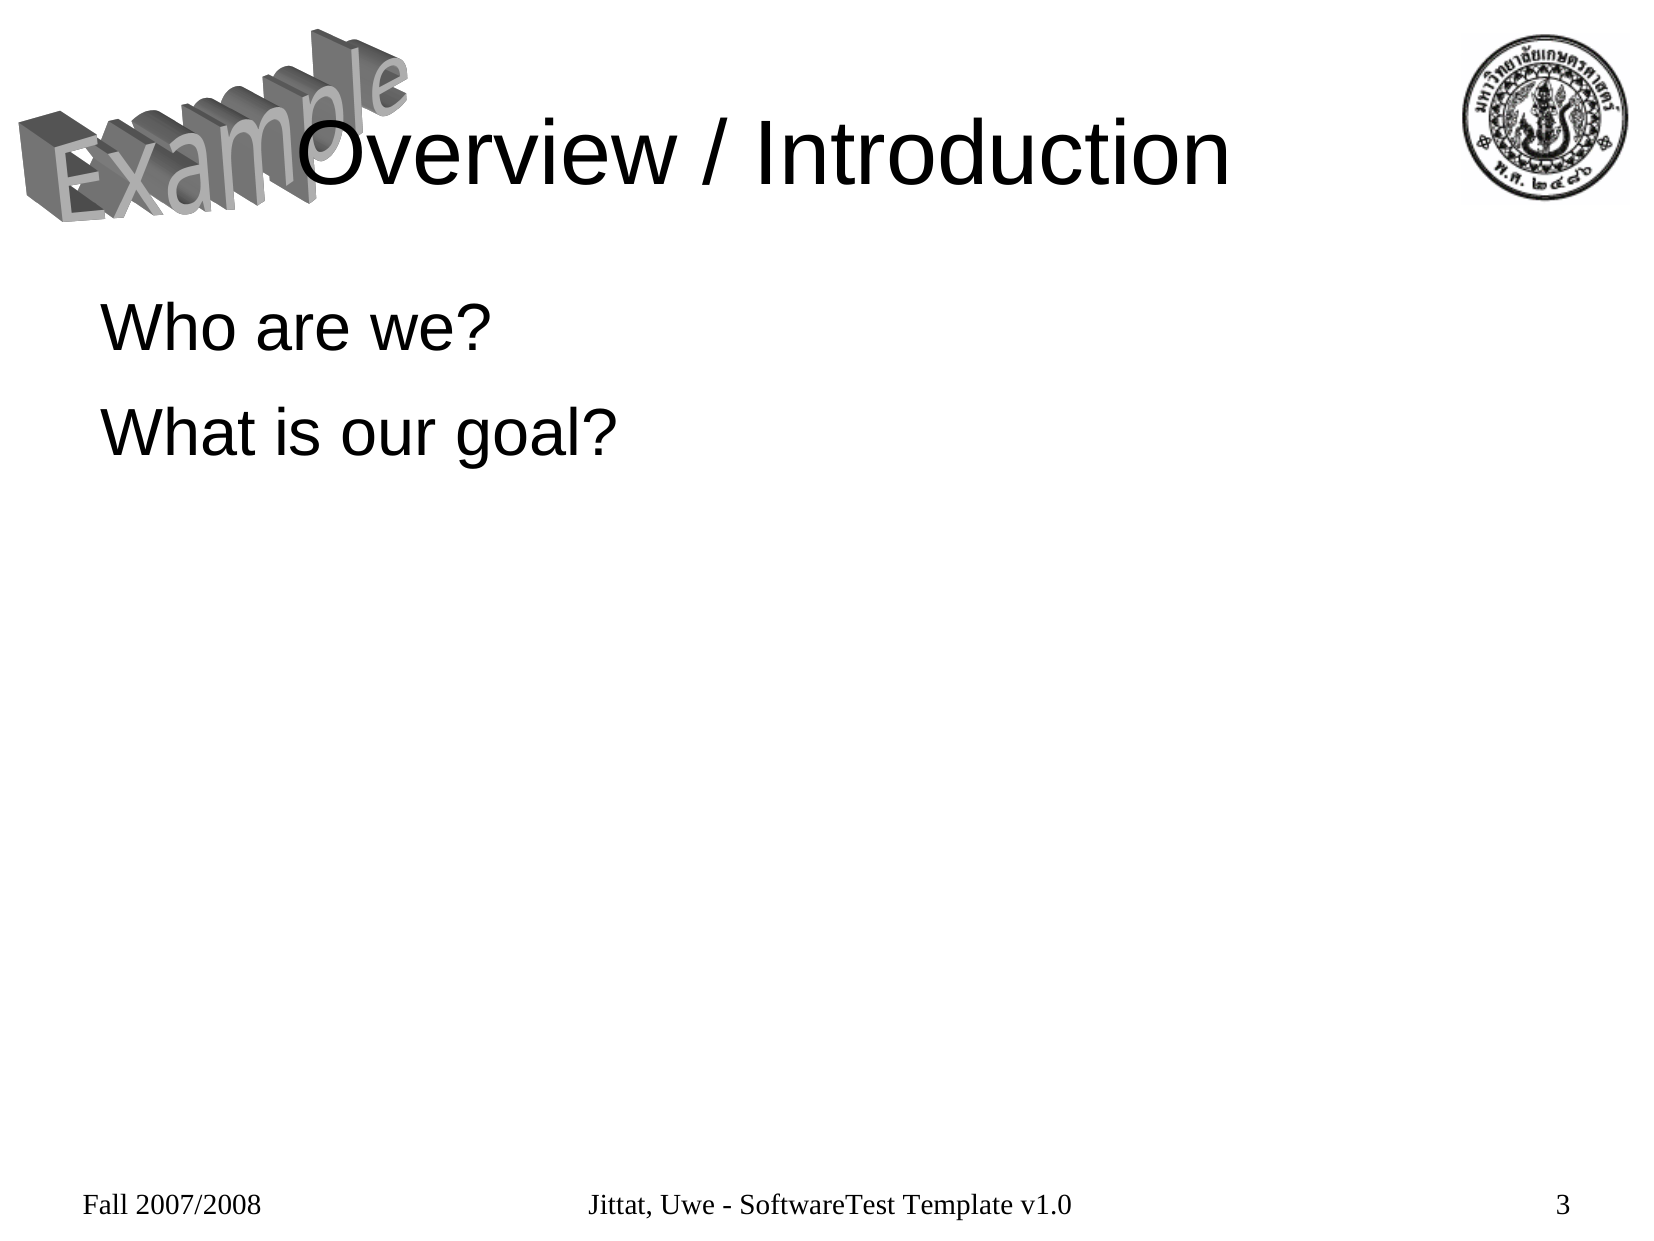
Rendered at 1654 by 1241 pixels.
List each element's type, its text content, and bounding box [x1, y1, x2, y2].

picture [1461, 33, 1630, 205]
list Who are we? What is our goal? [82, 290, 1571, 1182]
title Overview / Introduction [82, 49, 1447, 257]
